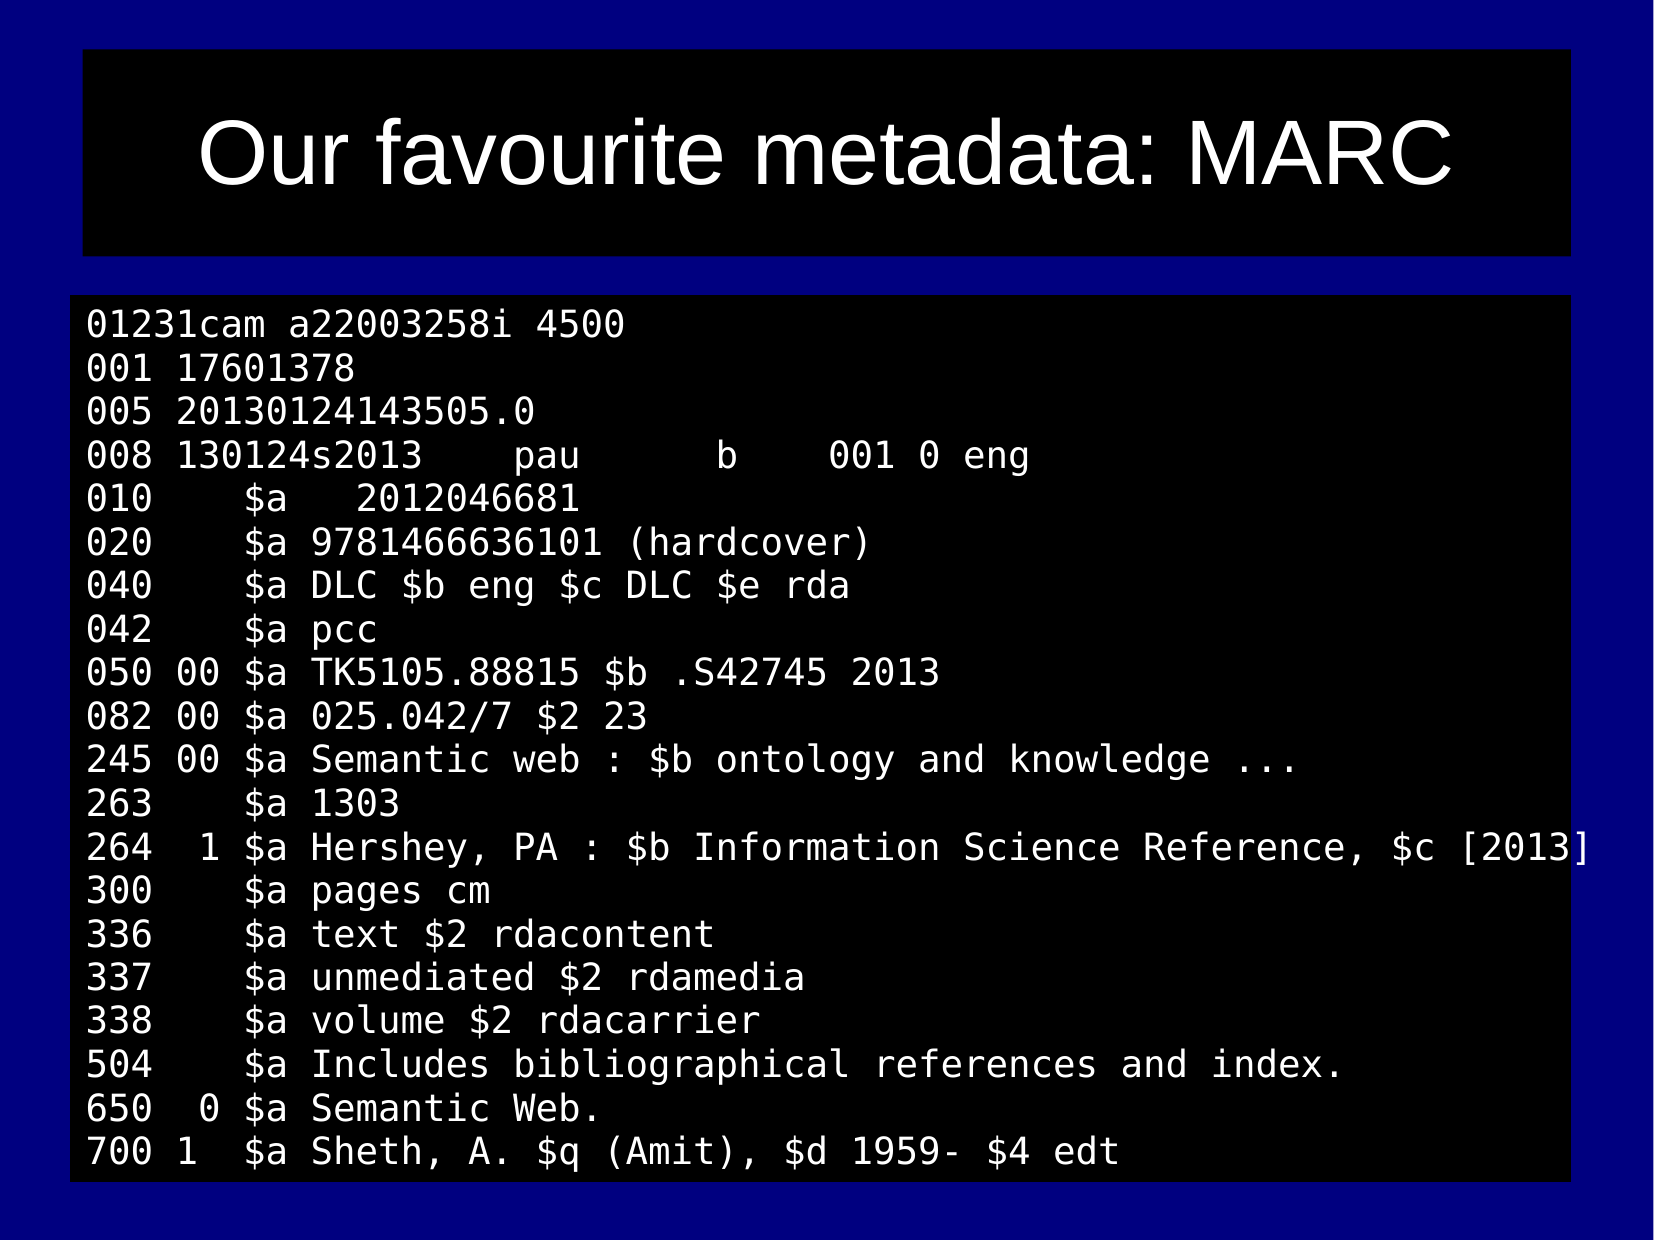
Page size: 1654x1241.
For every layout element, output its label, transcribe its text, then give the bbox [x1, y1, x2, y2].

text_box 01231cam a22003258i 4500 001 17601378 005 20130124143505.0 008 130124s2013 pau b 001 0 eng 010 $a 2012046681 020 $a 9781466636101 (hardcover) 040 $a DLC $b eng $c DLC $e rda 042 $a pcc 050 00 $a TK5105.88815 $b .S42745 2013 082 00 $a 025.042/7 $2 23 245 00 $a Semantic web : $b ontology and knowledge ... 263 $a 1303 264 1 $a Hershey, PA : $b Information Science Reference, $c [2013] 300 $a pages cm 336 $a text $2 rdacontent 337 $a unmediated $2 rdamedia 338 $a volume $2 rdacarrier 504 $a Includes bibliographical references and index. 650 0 $a Semantic Web. 700 1 $a Sheth, A. $q (Amit), $d 1959- $4 edt [70, 295, 1571, 1182]
title Our favourite metadata: MARC [82, 49, 1571, 257]
